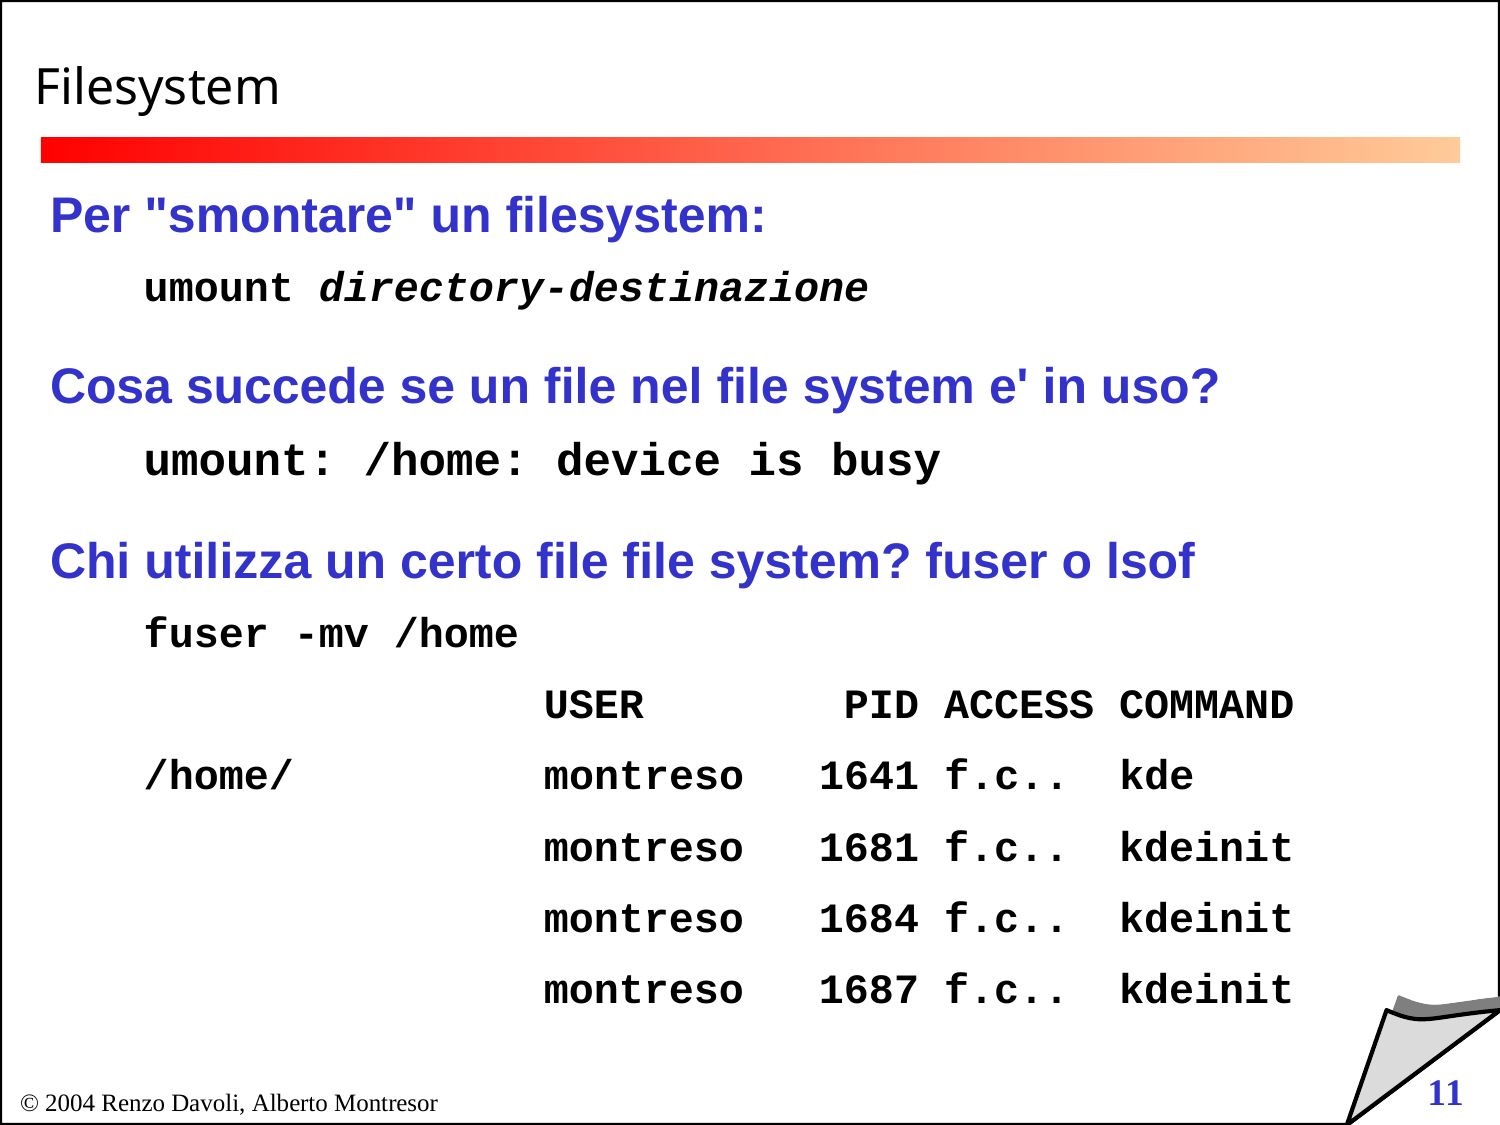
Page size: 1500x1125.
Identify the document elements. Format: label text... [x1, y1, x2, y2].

title Filesystem [34, 44, 1466, 131]
list Per "smontare" un filesystem: umount directory-destinazione Cosa succede se un file nel file system e' in uso? umount: /home: device is busy Chi utilizza un certo file file system? fuser o lsof fuser -mv /home USER PID ACCESS COMMAND /home/ montreso 1641 f.c.. kde montreso 1681 f.c.. kdeinit montreso 1684 f.c.. kdeinit montreso 1687 f.c.. kdeinit [50, 187, 1450, 1016]
